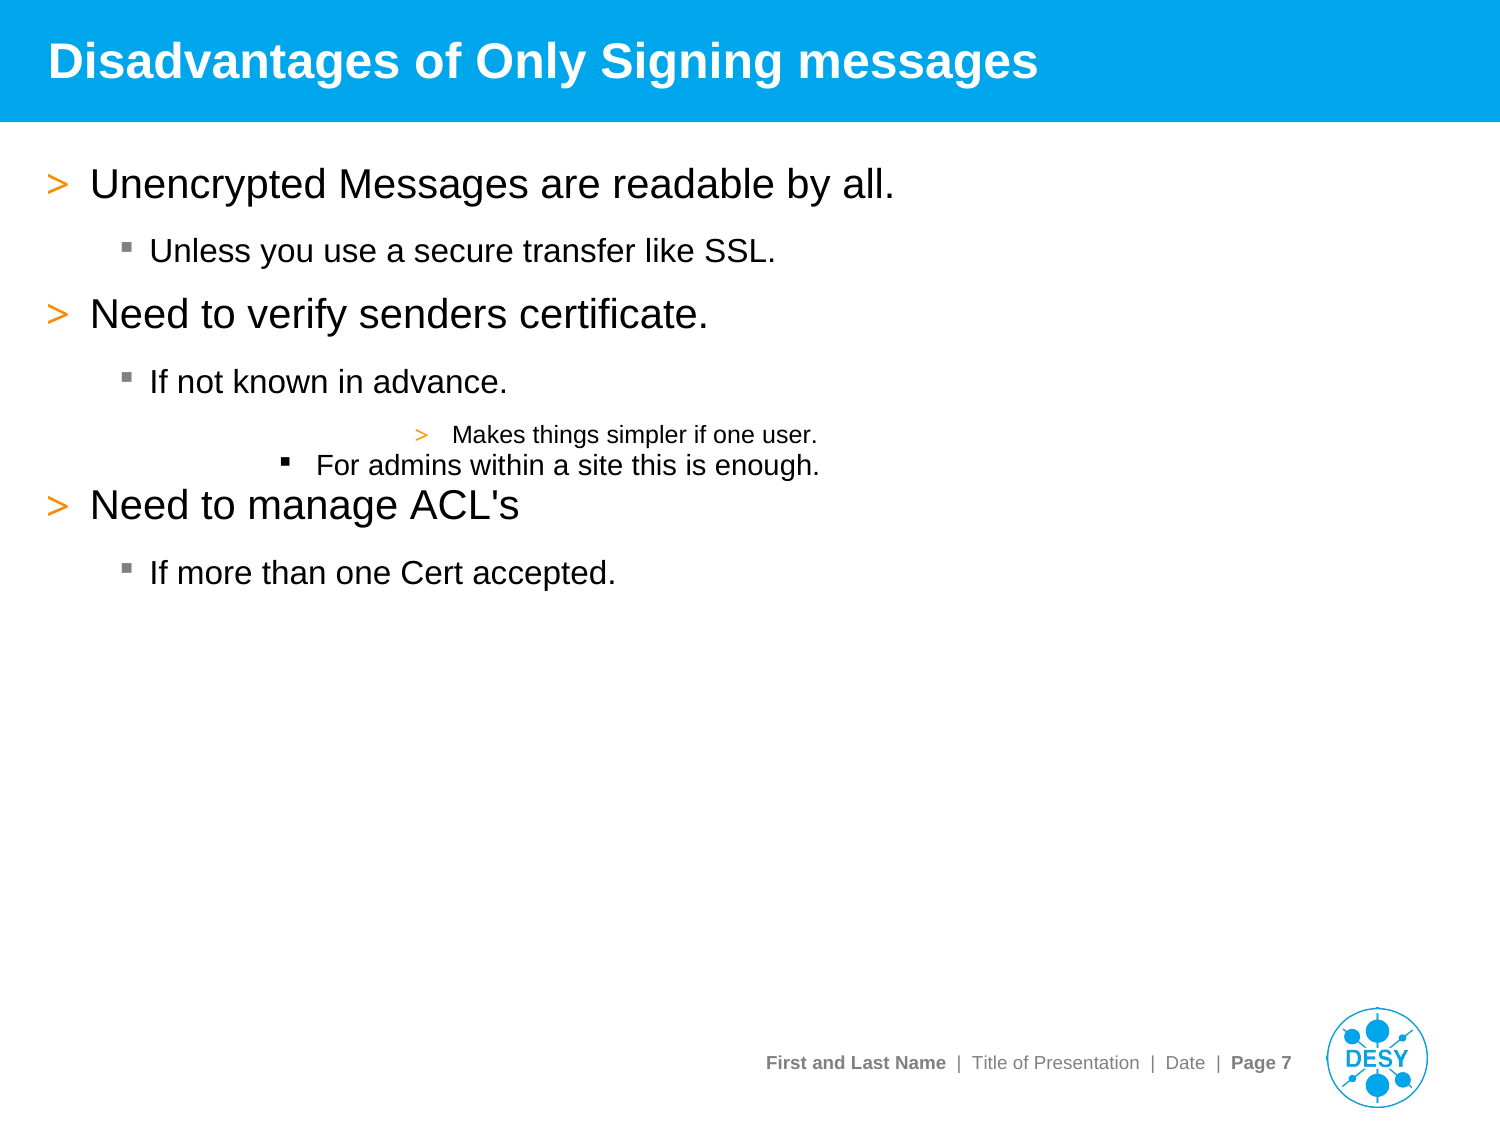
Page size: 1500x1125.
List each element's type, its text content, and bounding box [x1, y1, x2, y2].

title Disadvantages of Only Signing messages [47, 24, 1446, 99]
list Unencrypted Messages are readable by all. Unless you use a secure transfer like SSL. Need to verify senders certificate. If not known in advance. Makes things simpler if one user. For admins within a site this is enough. Need to manage ACL's If more than one Cert accepted. [46, 160, 1444, 889]
picture [1326, 1007, 1428, 1108]
